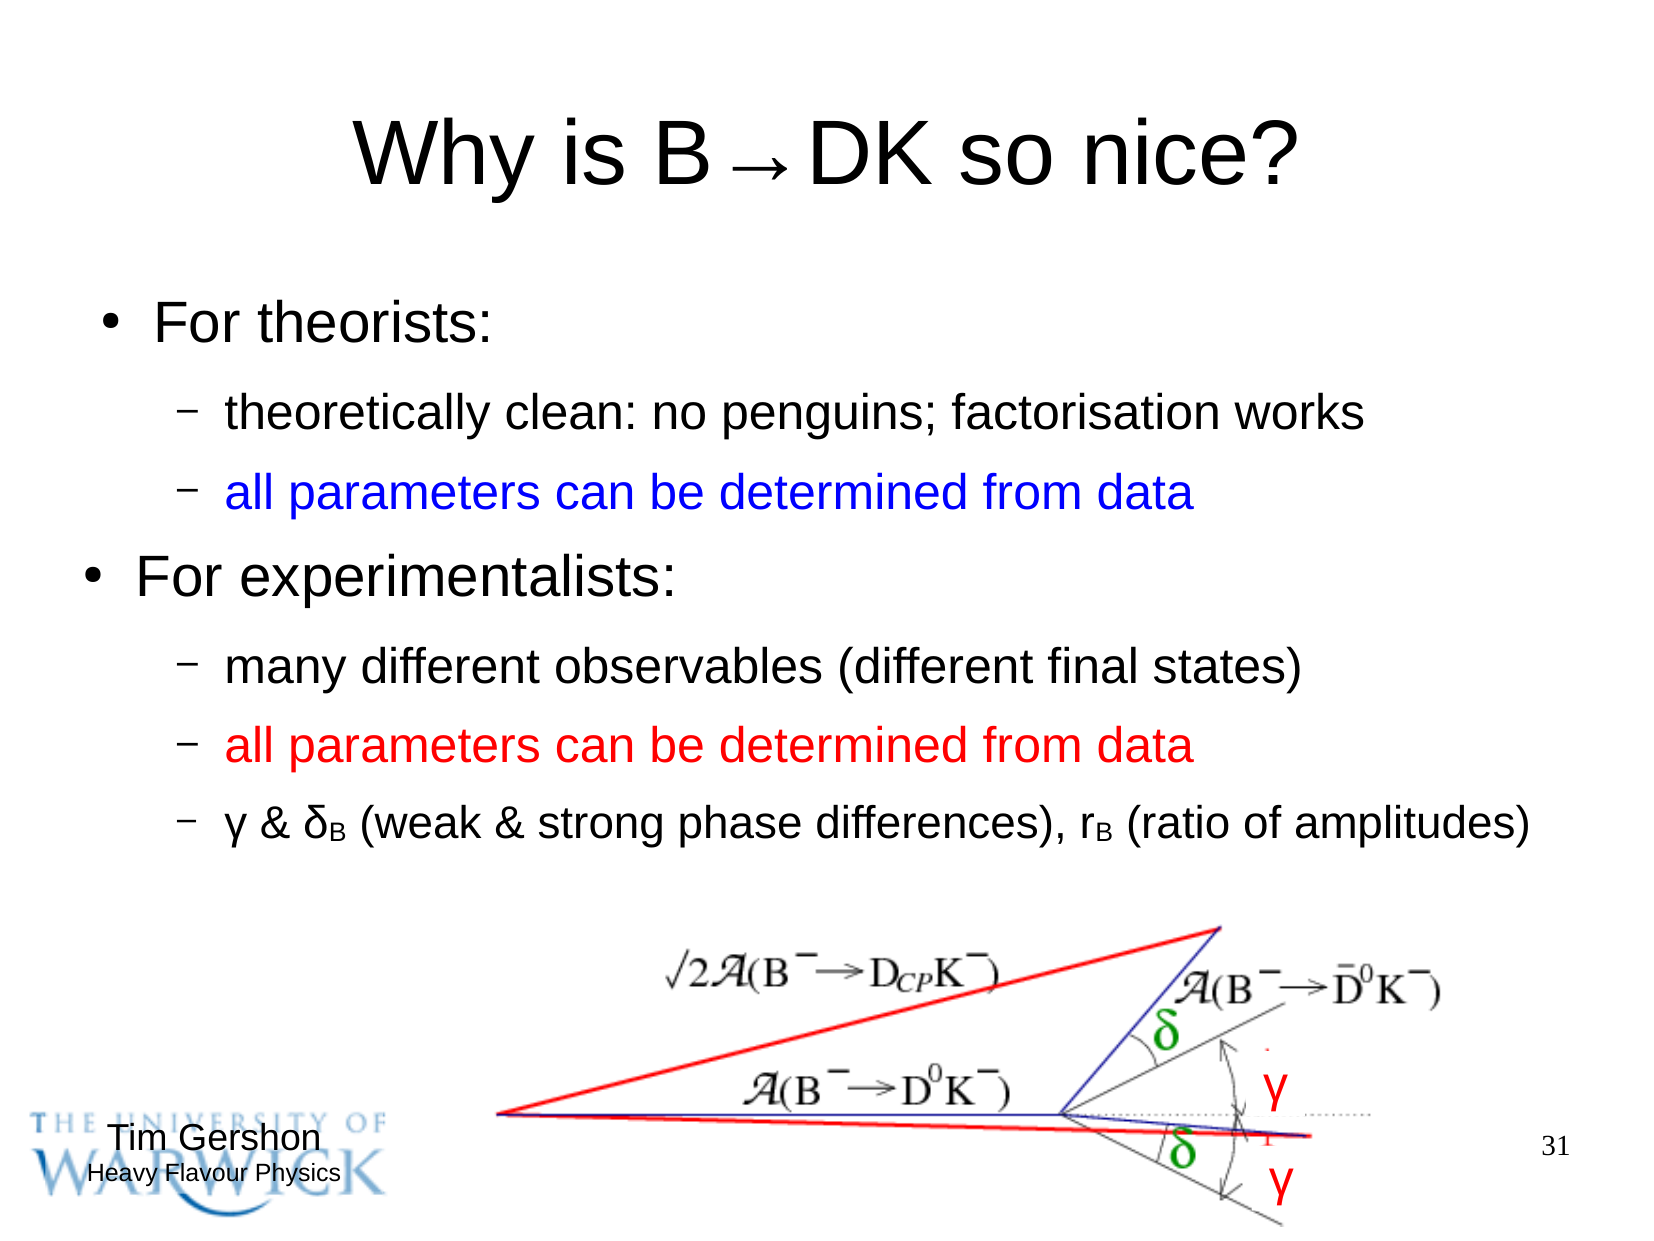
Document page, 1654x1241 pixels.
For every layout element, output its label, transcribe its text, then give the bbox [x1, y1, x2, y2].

title Why is B→DK so nice? [82, 56, 1571, 250]
picture [493, 923, 1444, 1227]
picture [19, 1106, 406, 1232]
text_box γ [1246, 1051, 1306, 1117]
text_box γ [1251, 1145, 1312, 1211]
list For theorists: theoretically clean: no penguins; factorisation works all parameters can be determined from data For experimentalists: many different observables (different final states) all parameters can be determined from data γ & δB (weak & strong phase differences), rB (ratio of amplitudes) [82, 290, 1571, 1094]
text_box Tim Gershon Heavy Flavour Physics [45, 1108, 383, 1194]
